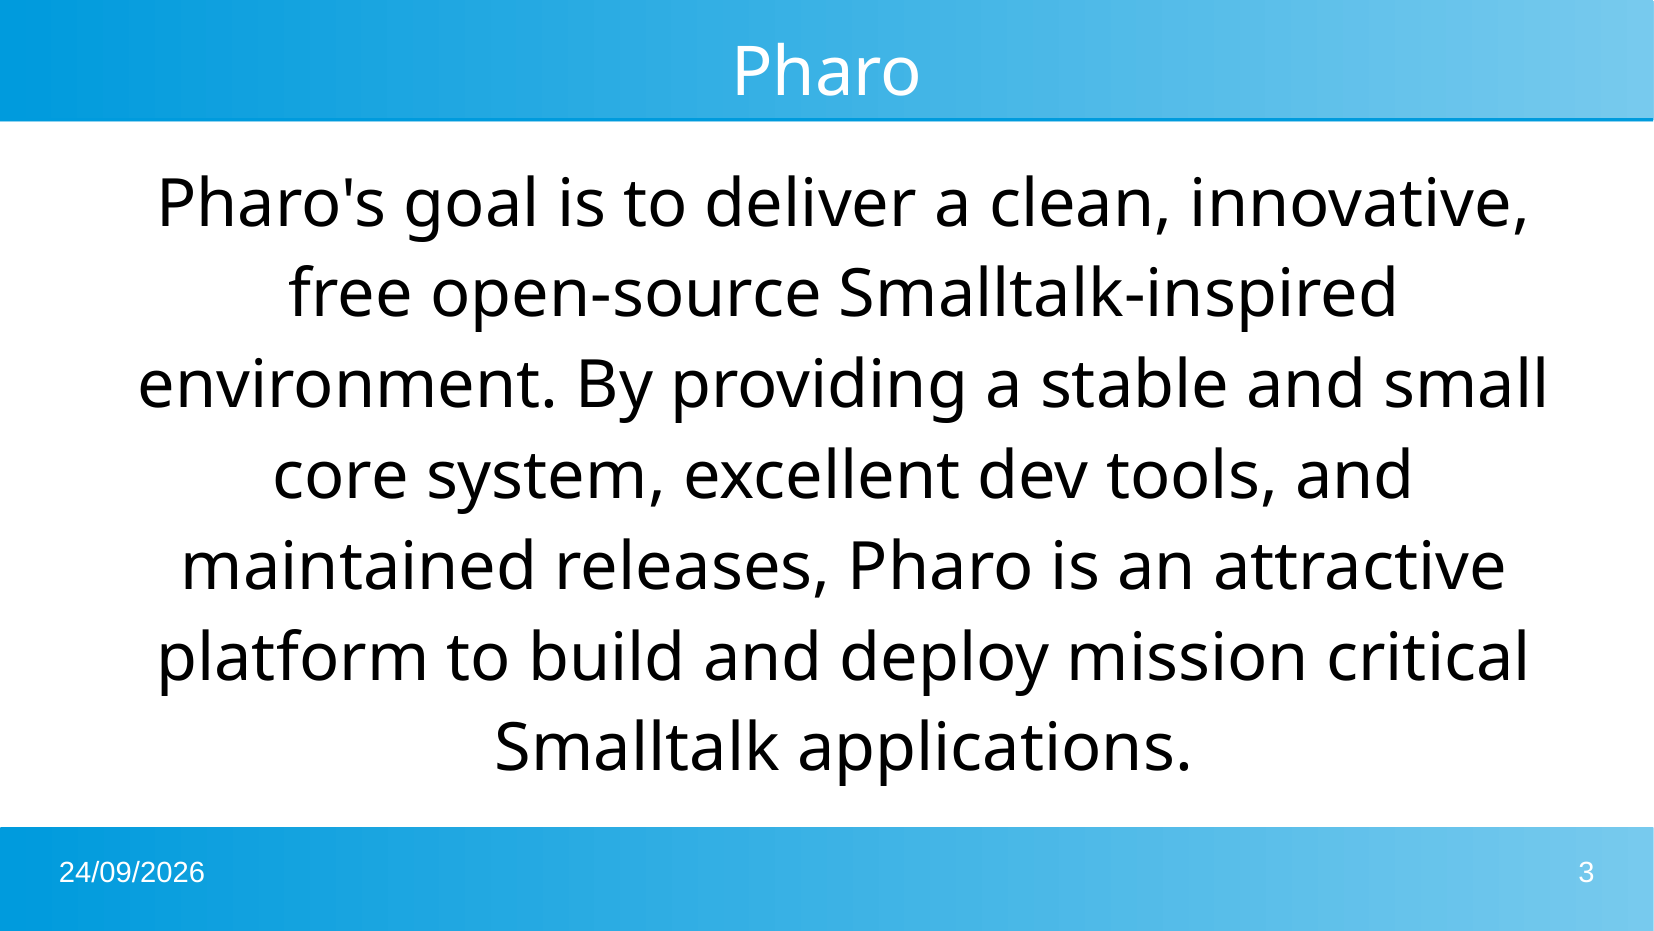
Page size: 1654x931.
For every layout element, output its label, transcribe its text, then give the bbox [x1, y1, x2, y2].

title Pharo [59, 28, 1595, 109]
subtitle Pharo's goal is to deliver a clean, innovative, free open-source Smalltalk-inspired environment. By providing a stable and small core system, excellent dev tools, and maintained releases, Pharo is an attractive platform to build and deploy mission critical Smalltalk applications. [59, 177, 1595, 768]
